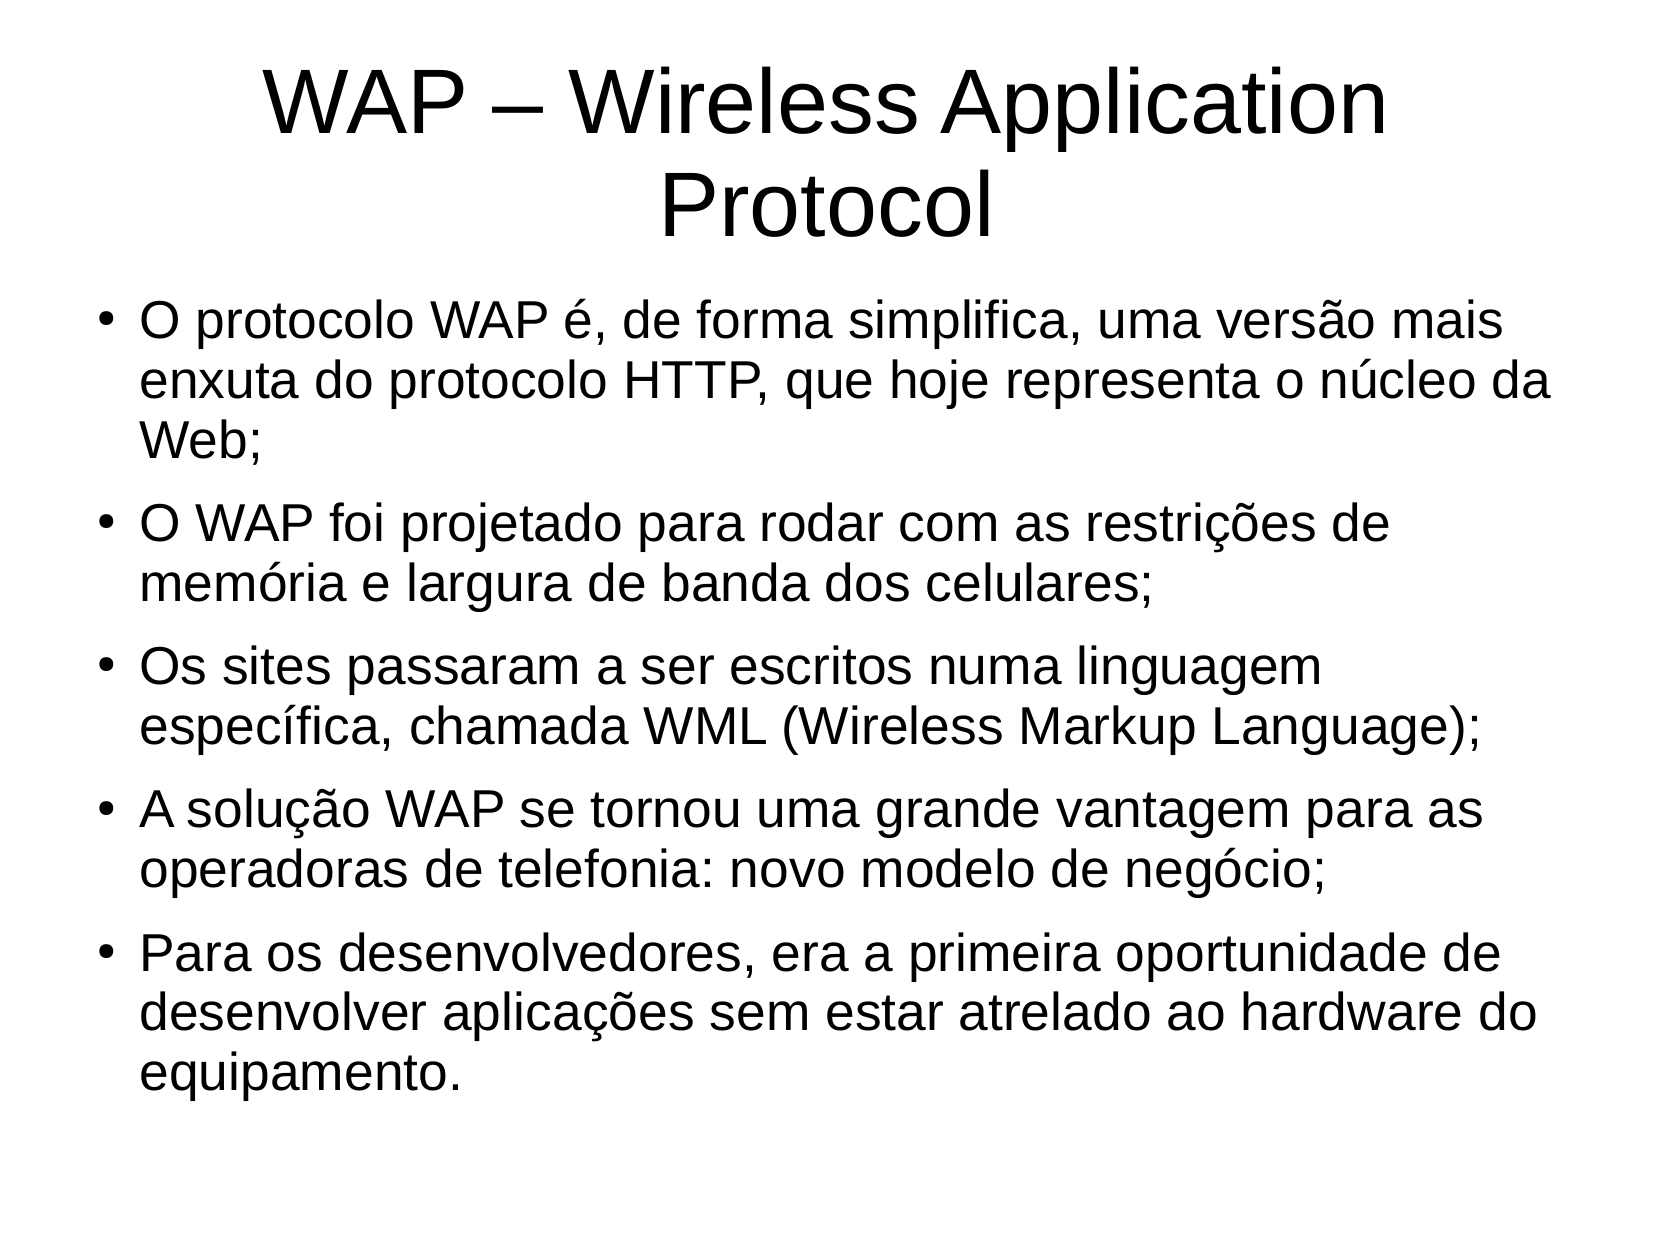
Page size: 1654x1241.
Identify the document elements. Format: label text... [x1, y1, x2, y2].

list O protocolo WAP é, de forma simplifica, uma versão mais enxuta do protocolo HTTP, que hoje representa o núcleo da Web; O WAP foi projetado para rodar com as restrições de memória e largura de banda dos celulares; Os sites passaram a ser escritos numa linguagem específica, chamada WML (Wireless Markup Language); A solução WAP se tornou uma grande vantagem para as operadoras de telefonia: novo modelo de negócio; Para os desenvolvedores, era a primeira oportunidade de desenvolver aplicações sem estar atrelado ao hardware do equipamento. [82, 290, 1571, 1109]
title WAP – Wireless Application Protocol [82, 50, 1571, 256]
